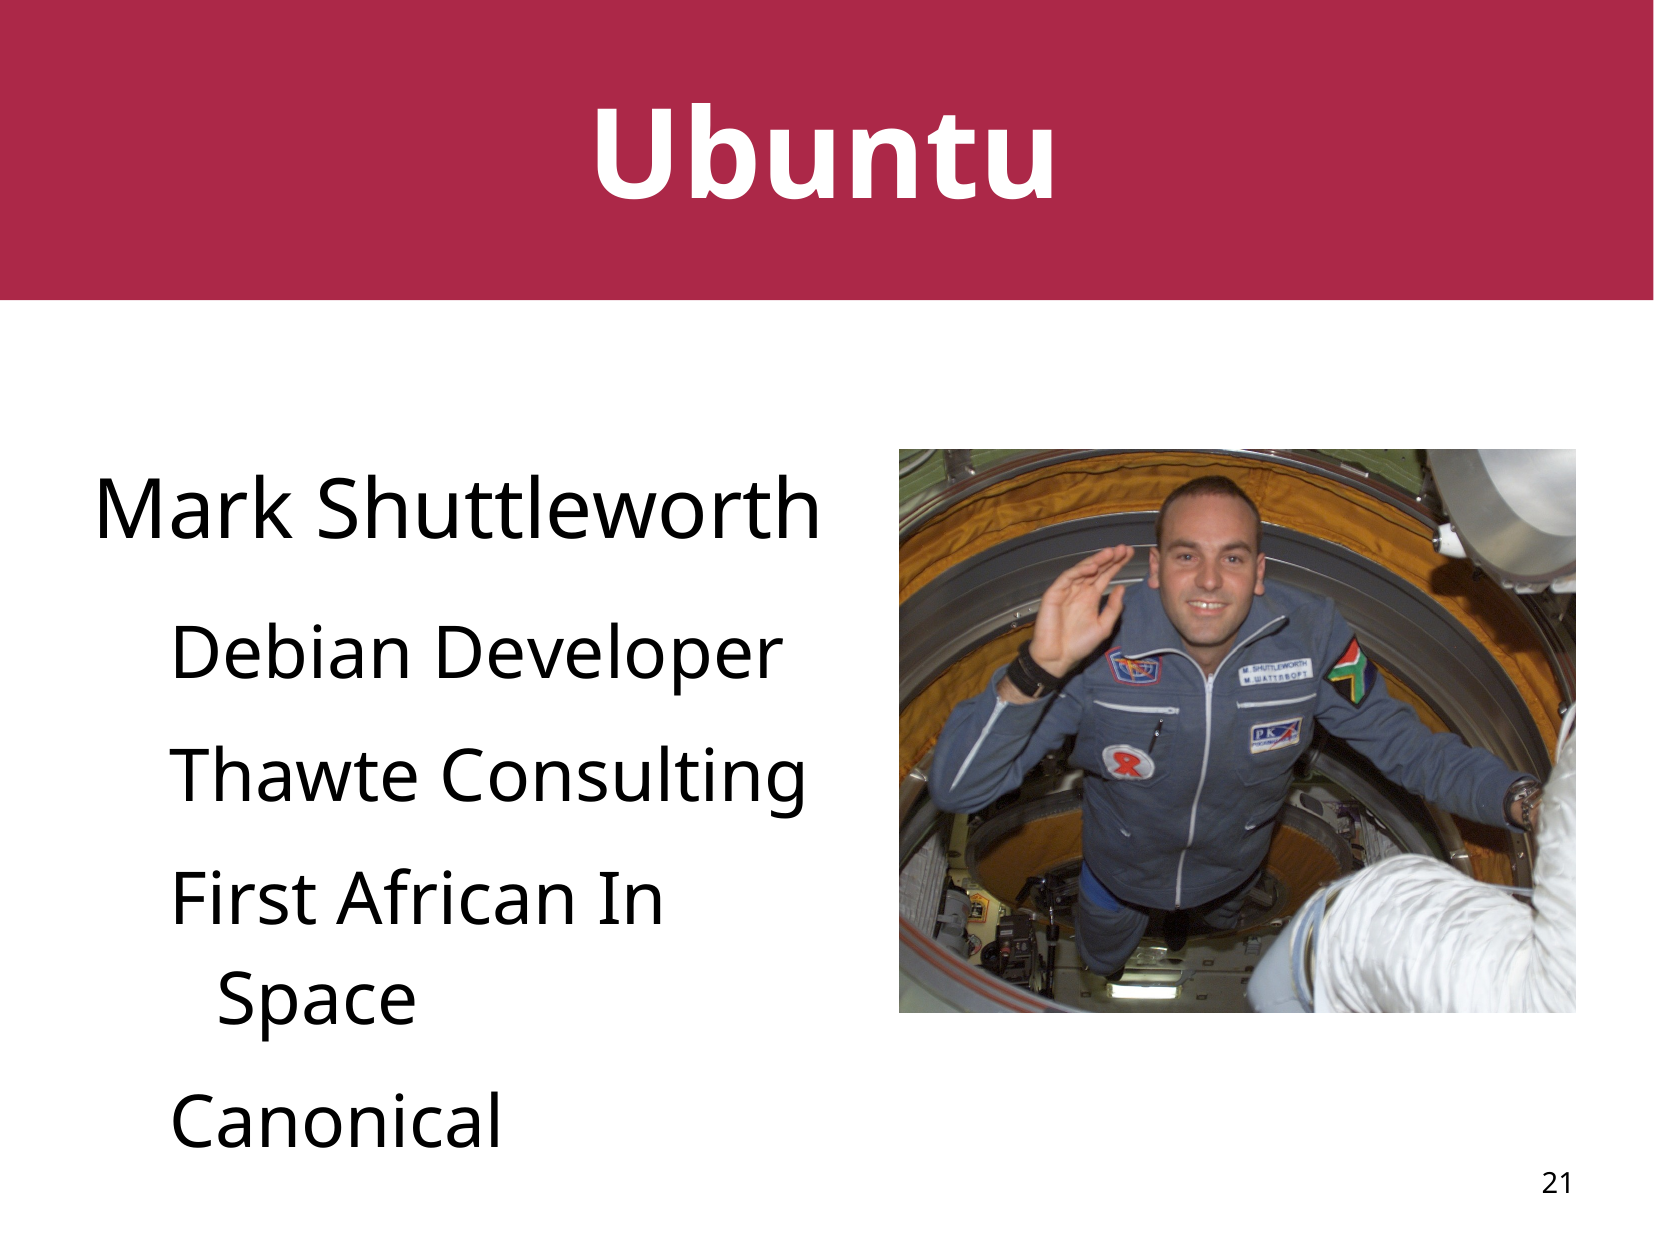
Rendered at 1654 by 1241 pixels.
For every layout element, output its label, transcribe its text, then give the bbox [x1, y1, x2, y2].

title Ubuntu [75, 0, 1576, 301]
picture [899, 449, 1576, 1013]
list Mark Shuttleworth Debian Developer Thawte Consulting First African In Space Canonical [75, 450, 863, 1126]
